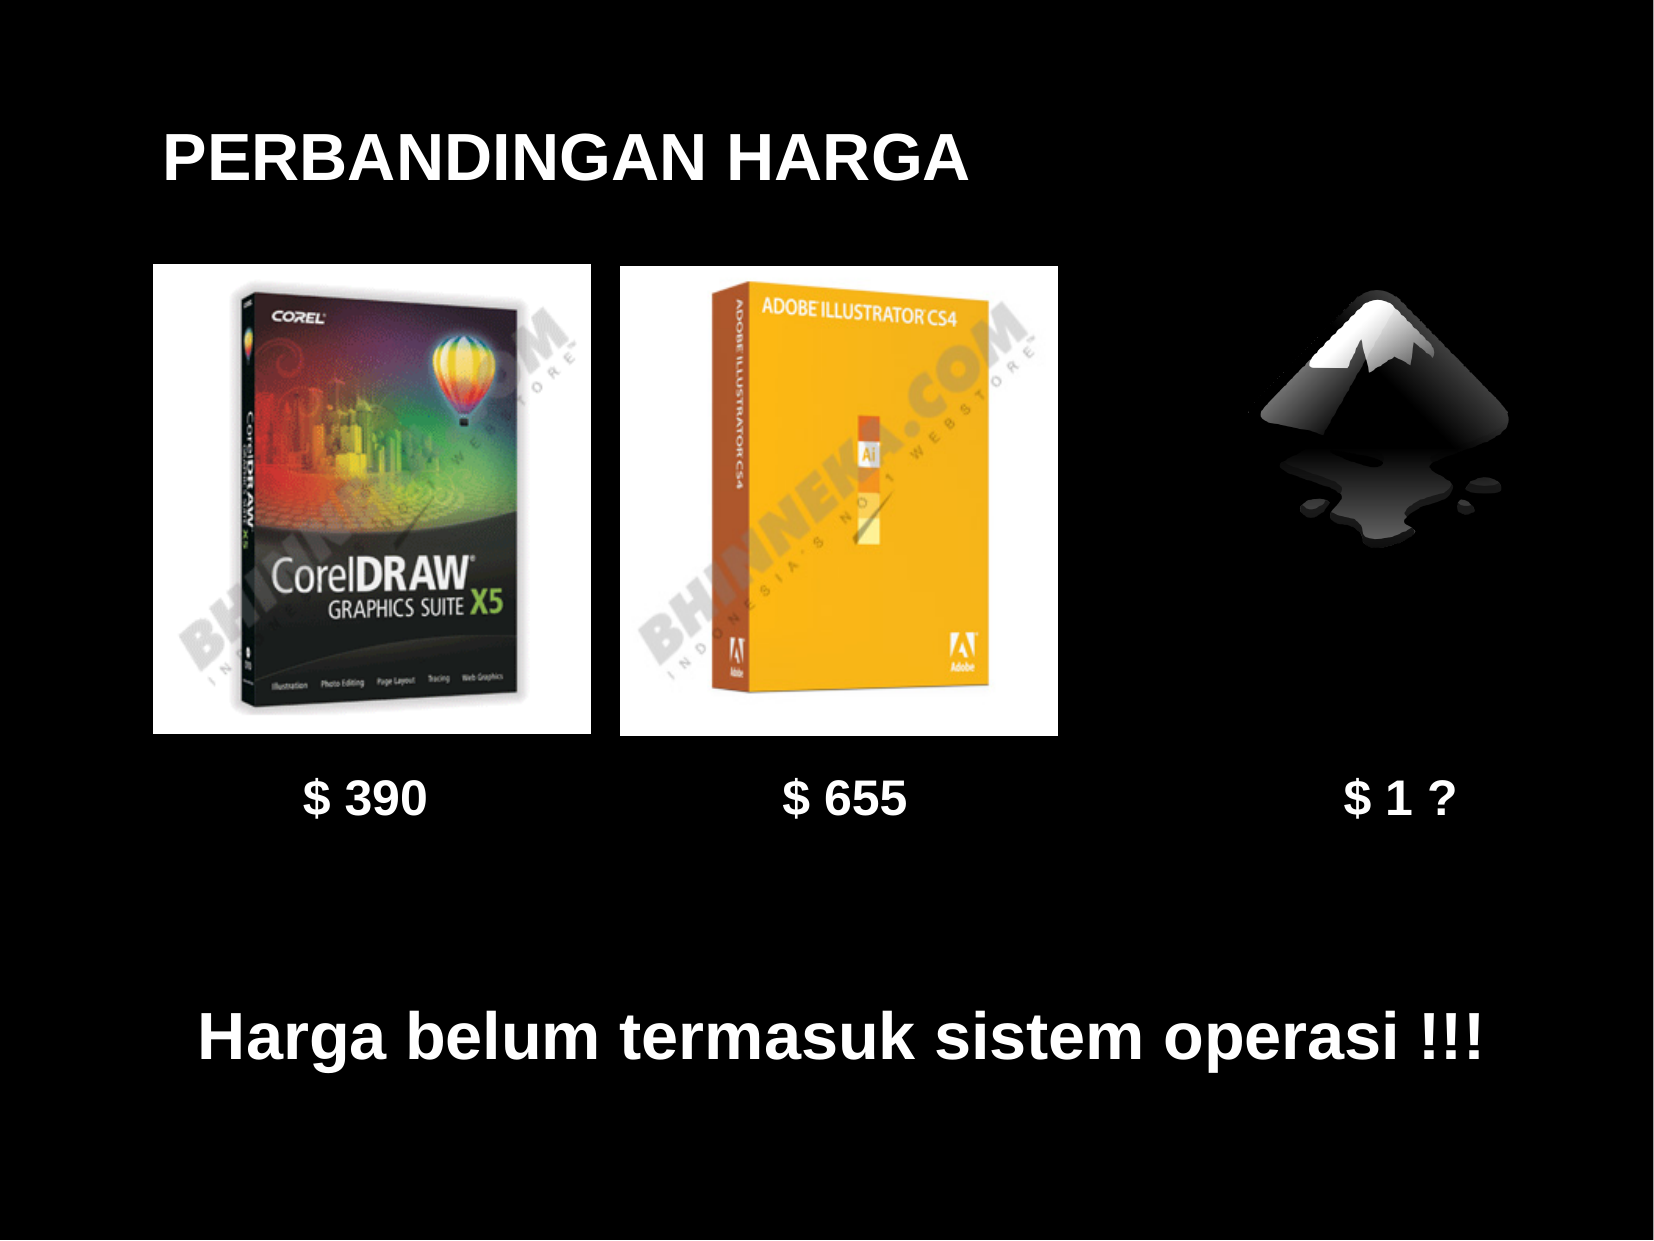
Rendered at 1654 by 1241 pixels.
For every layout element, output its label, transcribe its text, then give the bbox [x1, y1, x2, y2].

text_box $ 390 [288, 762, 443, 834]
picture [620, 266, 1058, 736]
text_box $ 1 ? [1328, 763, 1473, 834]
text_box Harga belum termasuk sistem operasi !!! [183, 992, 1505, 1082]
text_box PERBANDINGAN HARGA [147, 112, 987, 202]
text_box $ 655 [767, 762, 923, 834]
picture [1191, 290, 1565, 728]
picture [153, 264, 591, 734]
